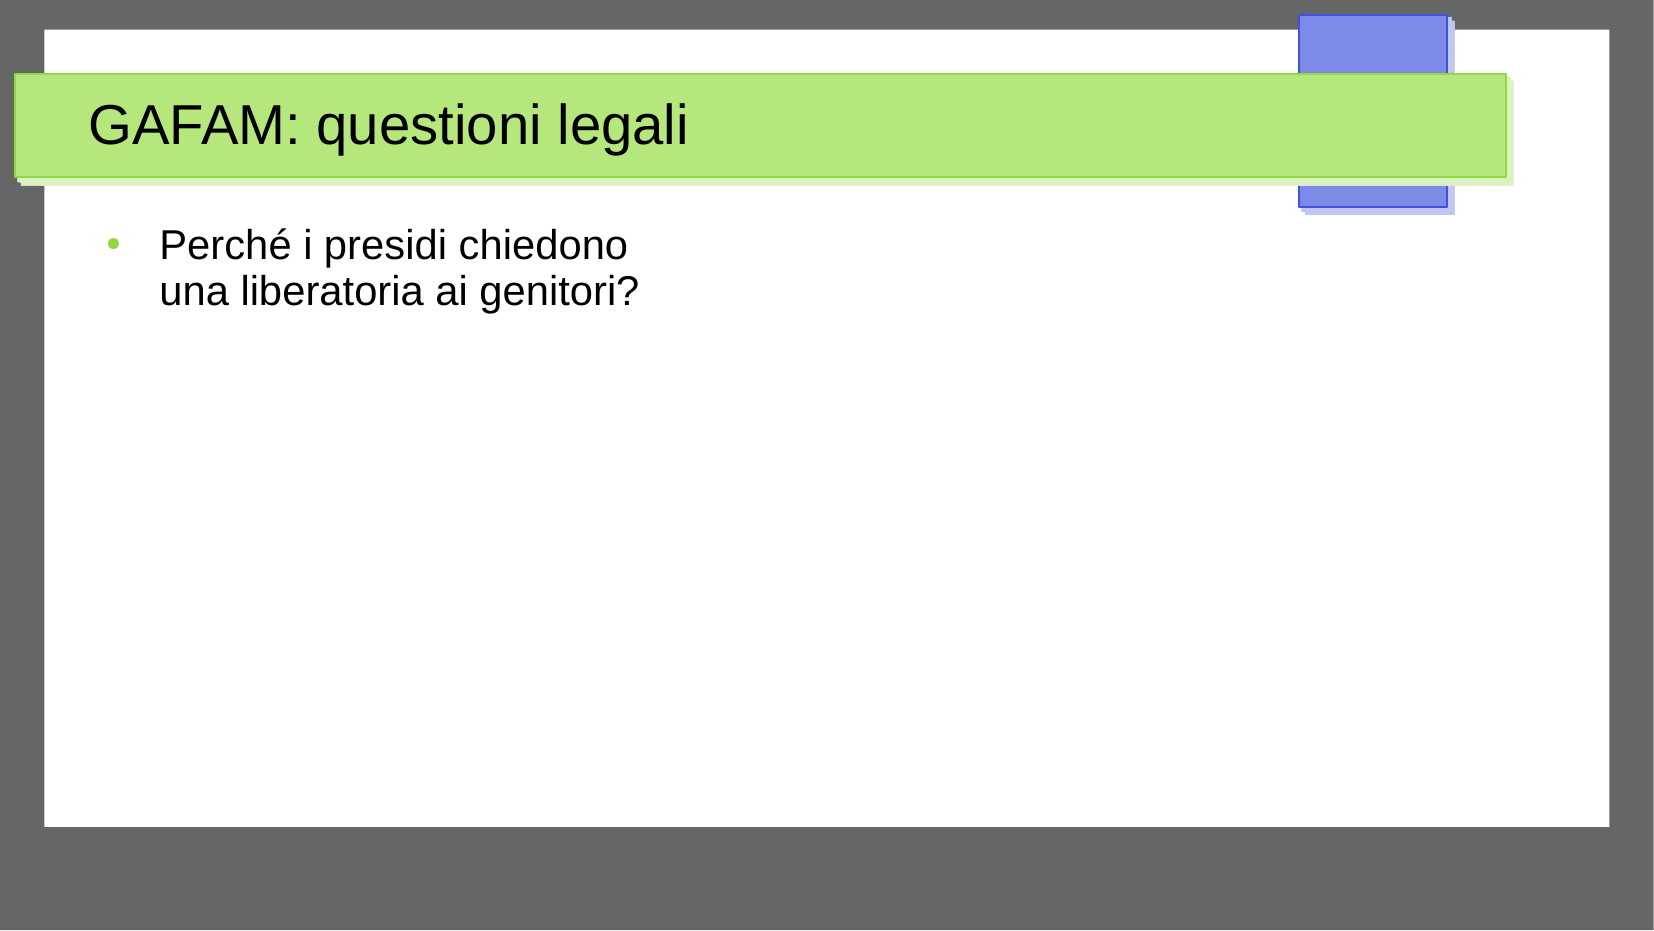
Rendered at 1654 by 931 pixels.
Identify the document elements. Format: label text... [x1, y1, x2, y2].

list Perché i presidi chiedono una liberatoria ai genitori? [88, 221, 663, 813]
title GAFAM: questioni legali [88, 73, 1506, 178]
